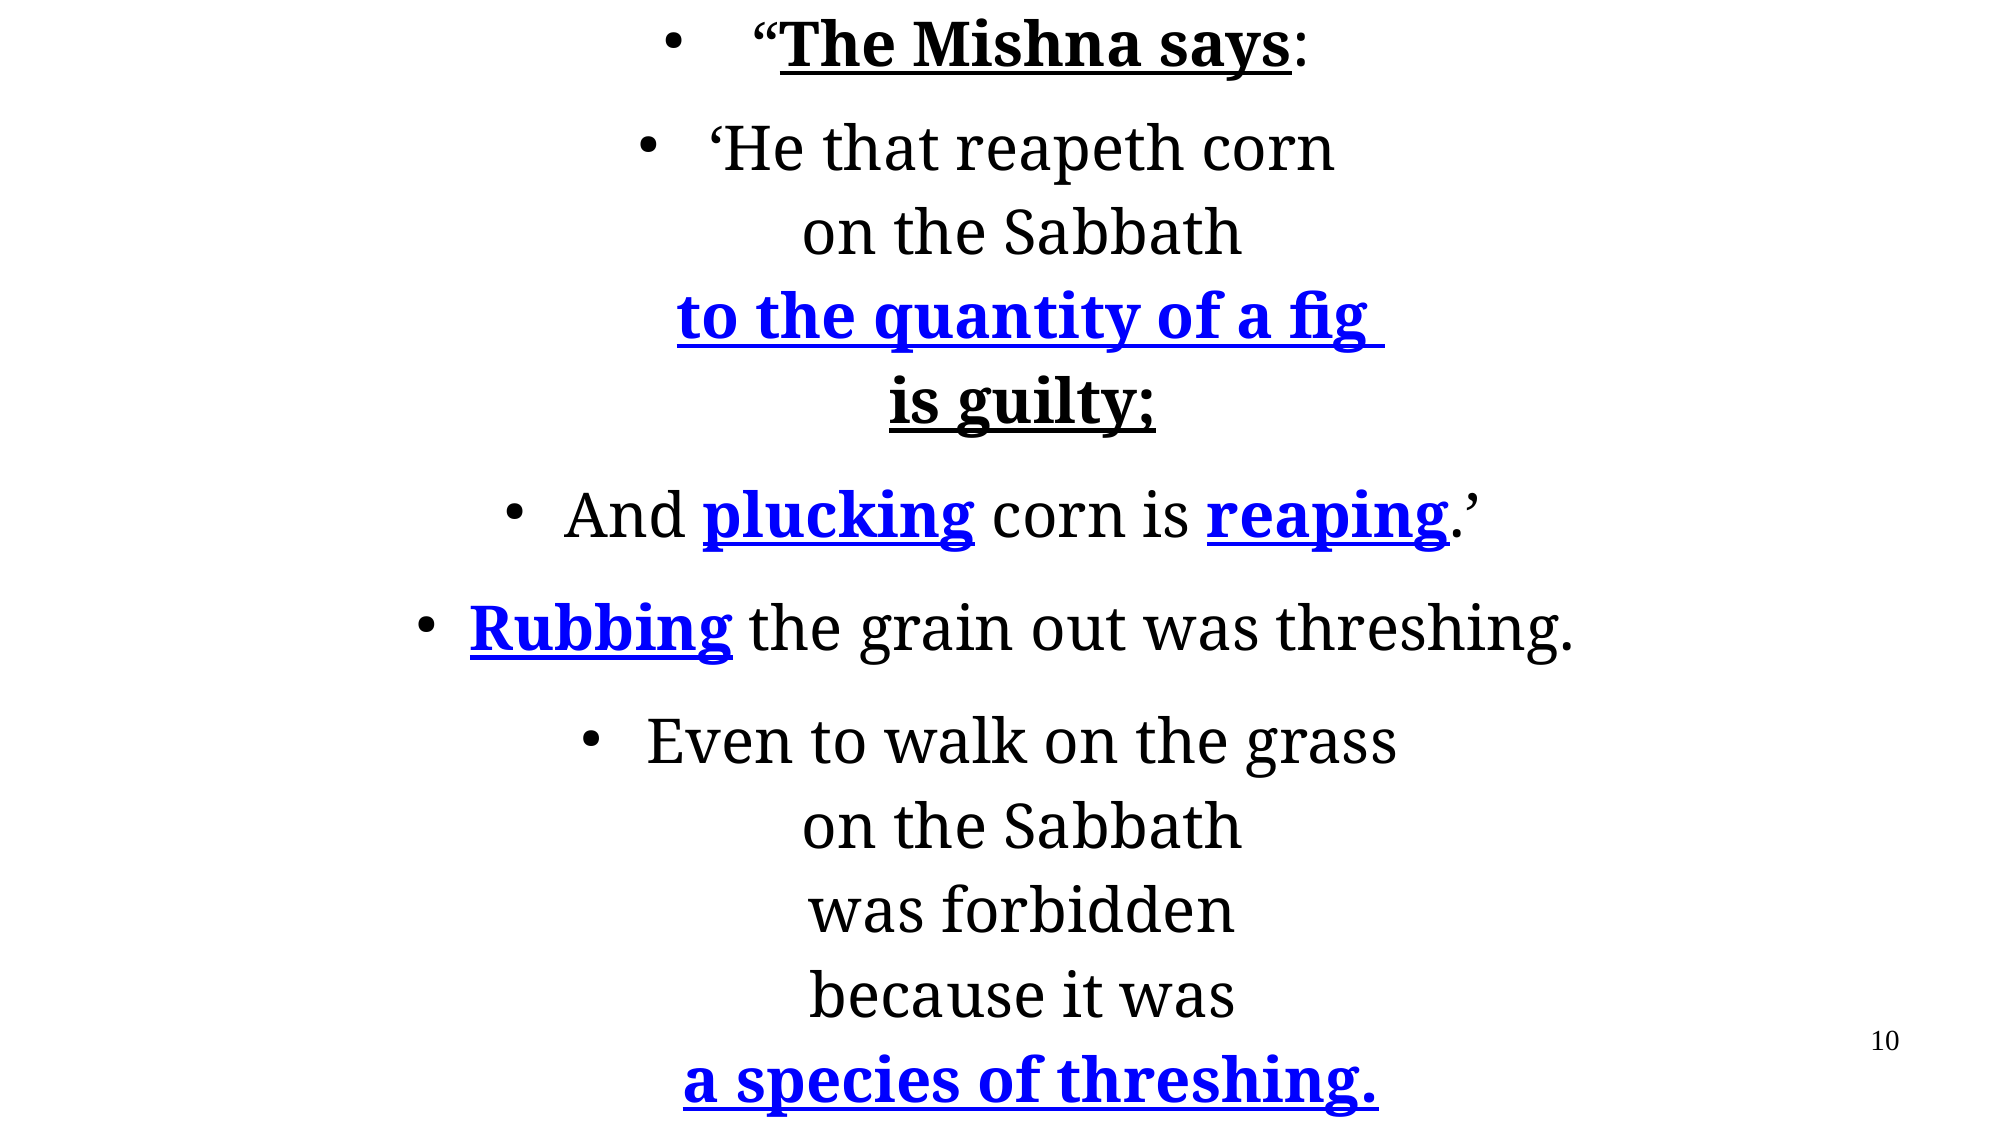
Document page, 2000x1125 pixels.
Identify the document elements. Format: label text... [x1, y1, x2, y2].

list “The Mishna says: ‘He that reapeth corn on the Sabbath to the quantity of a fig is guilty; And plucking corn is reaping.’ Rubbing the grain out was threshing. Even to walk on the grass on the Sabbath was forbidden because it was a species of threshing. [0, 0, 1996, 1123]
